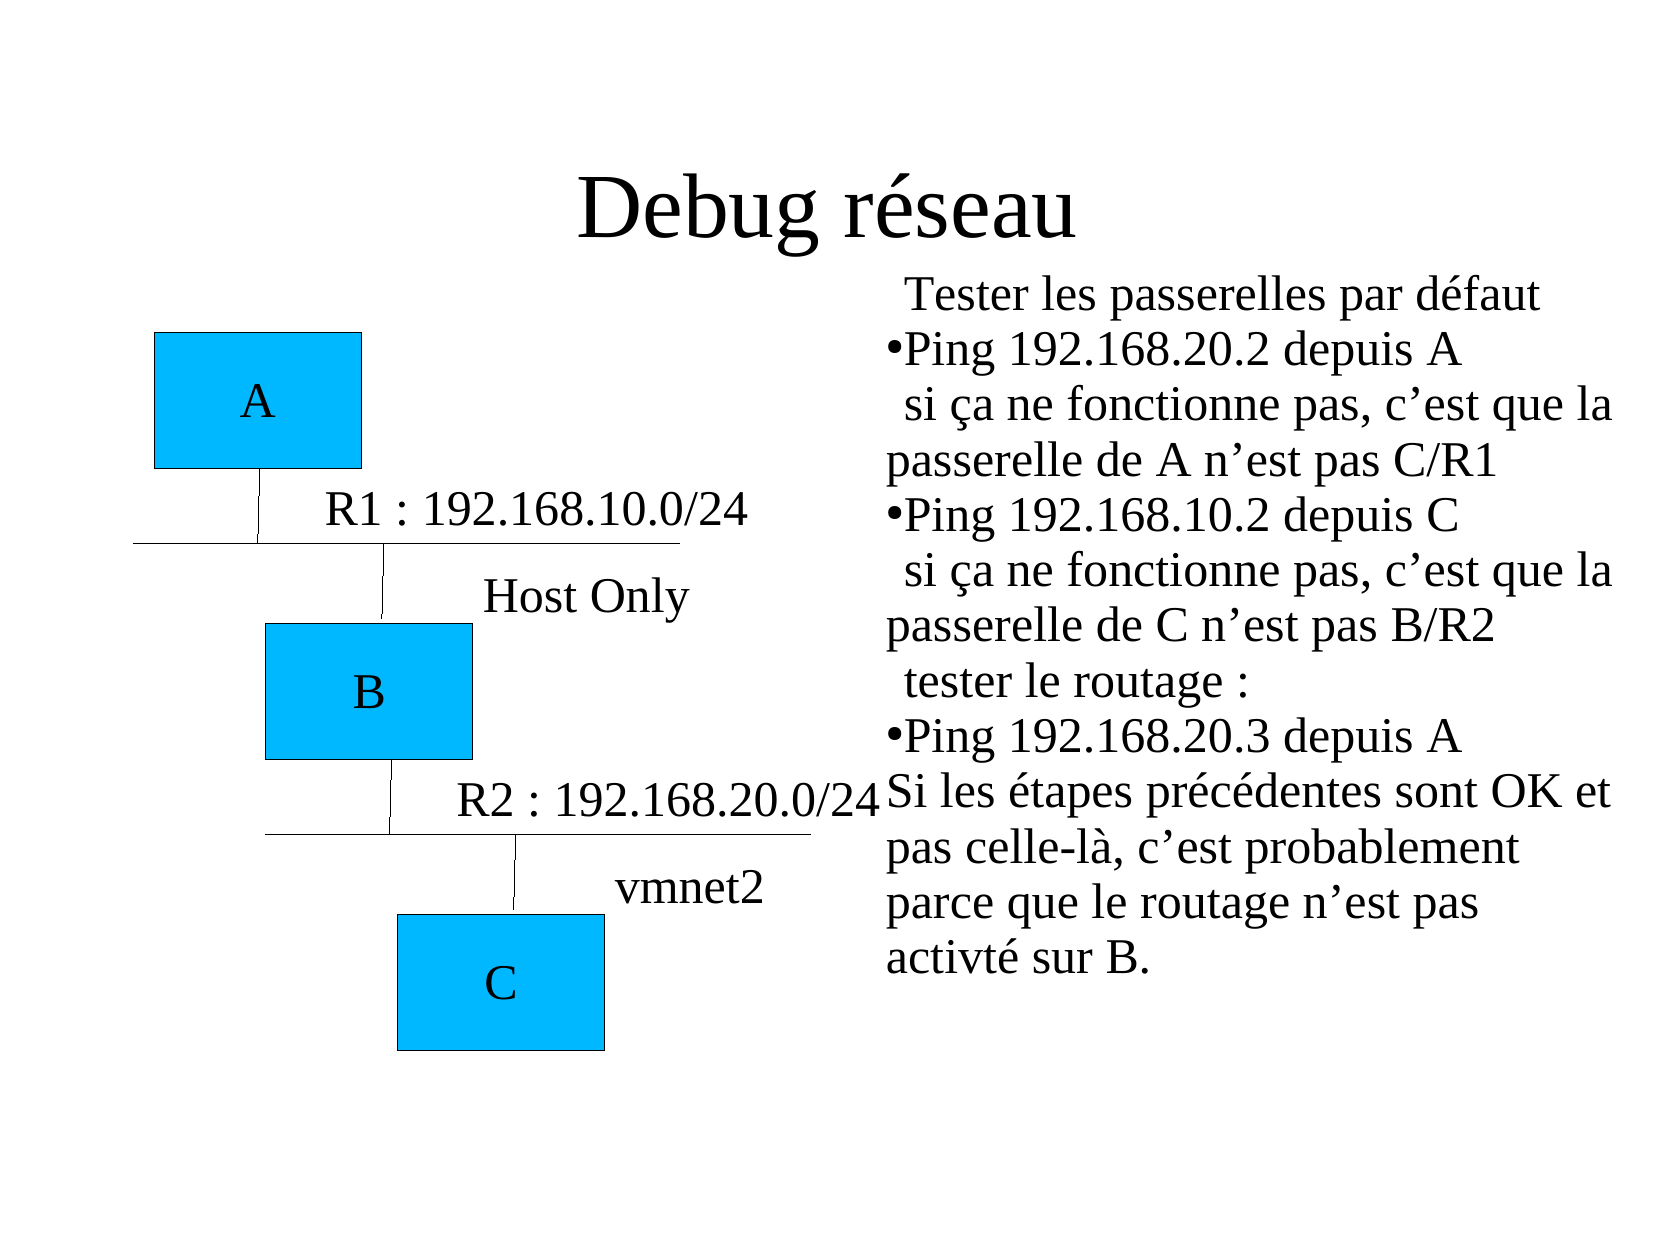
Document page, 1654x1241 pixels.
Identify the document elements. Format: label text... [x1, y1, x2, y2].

text_box vmnet2 [614, 858, 822, 915]
text_box C [397, 914, 605, 1051]
text_box B [265, 623, 473, 760]
text_box R1 : 192.168.10.0/24 [324, 480, 749, 537]
text_box Host Only [482, 568, 691, 624]
text_box A [154, 332, 362, 469]
text_box Tester les passerelles par défaut Ping 192.168.20.2 depuis A si ça ne fonctionne pas, c’est que la passerelle de A n’est pas C/R1 Ping 192.168.10.2 depuis C si ça ne fonctionne pas, c’est que la passerelle de C n’est pas B/R2 tester le routage : Ping 192.168.20.3 depuis A Si les étapes précédentes sont OK et pas celle-là, c’est probablement parce que le routage n’est pas activté sur B. [885, 265, 1625, 1241]
title Debug réseau [121, 102, 1534, 311]
text_box R2 : 192.168.20.0/24 [456, 771, 881, 827]
